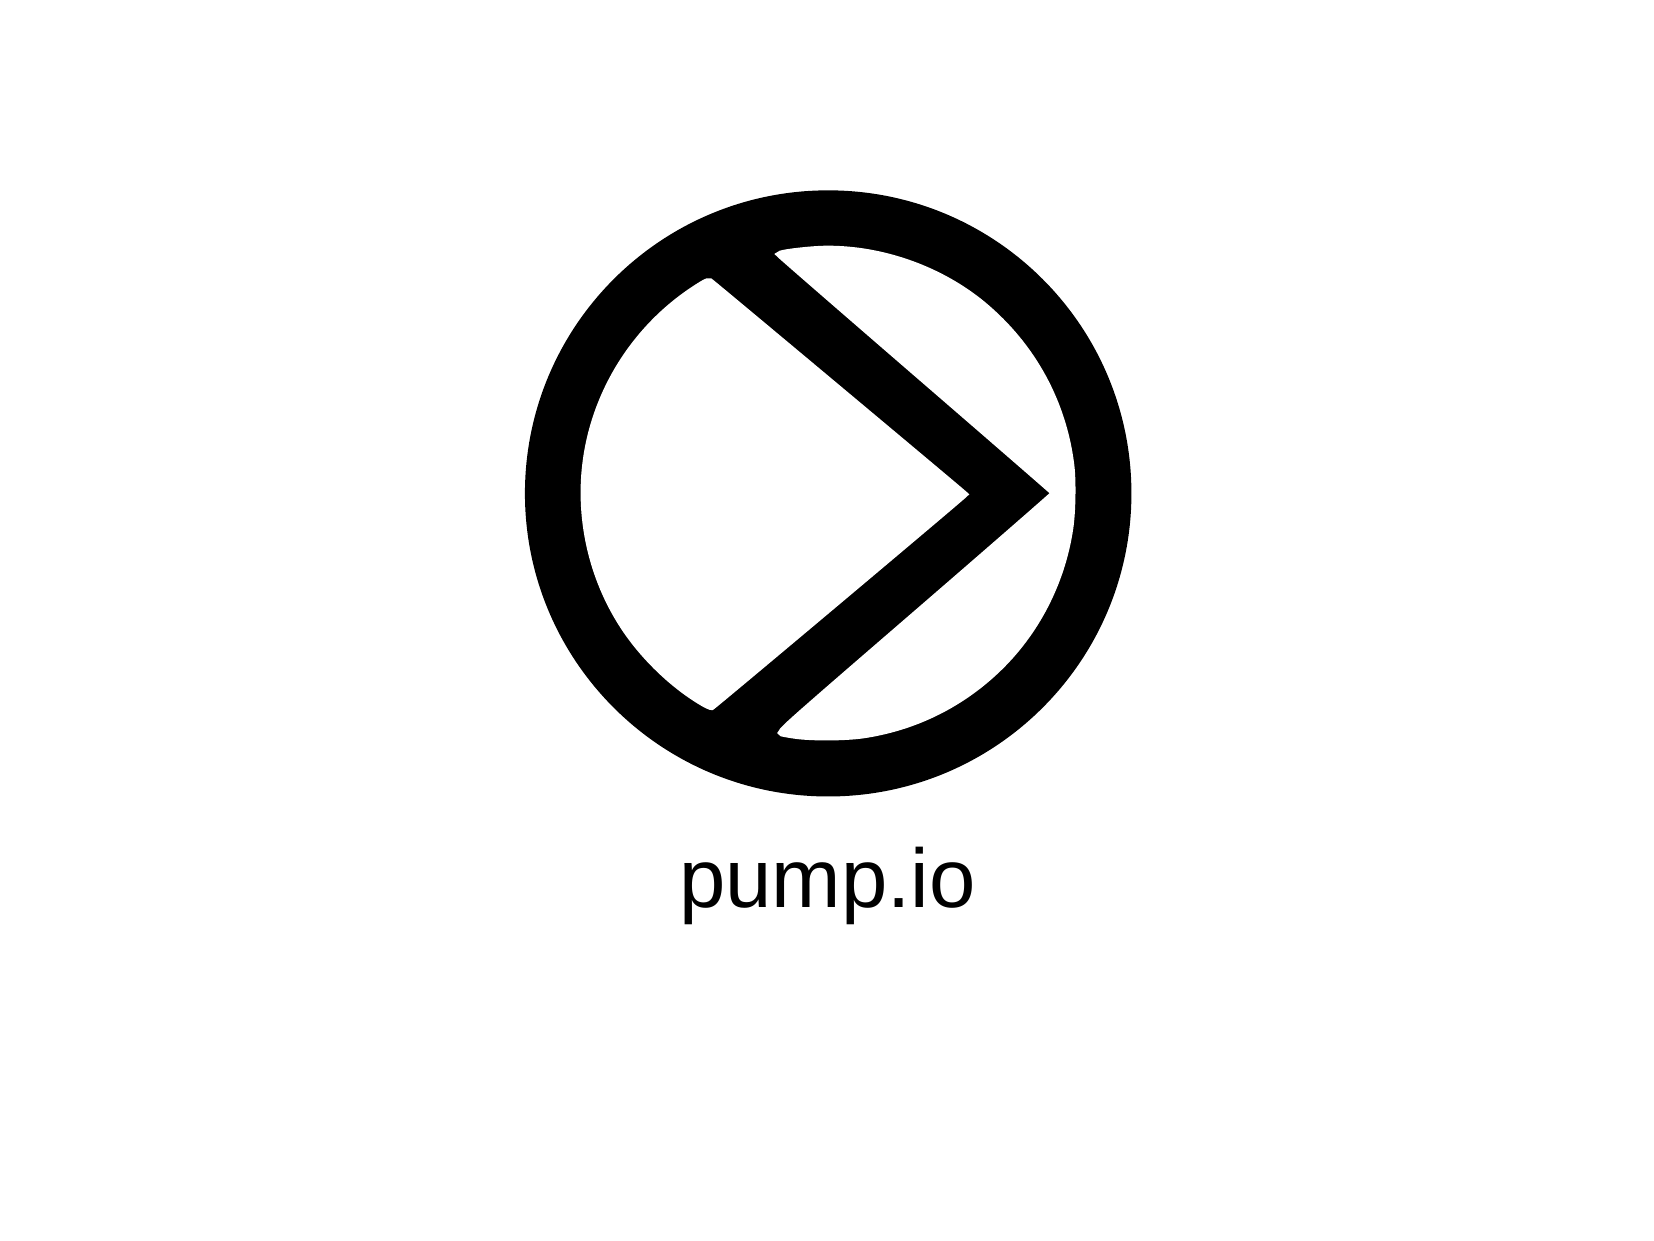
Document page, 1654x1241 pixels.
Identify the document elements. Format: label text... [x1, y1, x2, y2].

text_box pump.io [664, 824, 991, 933]
picture [513, 179, 1141, 807]
